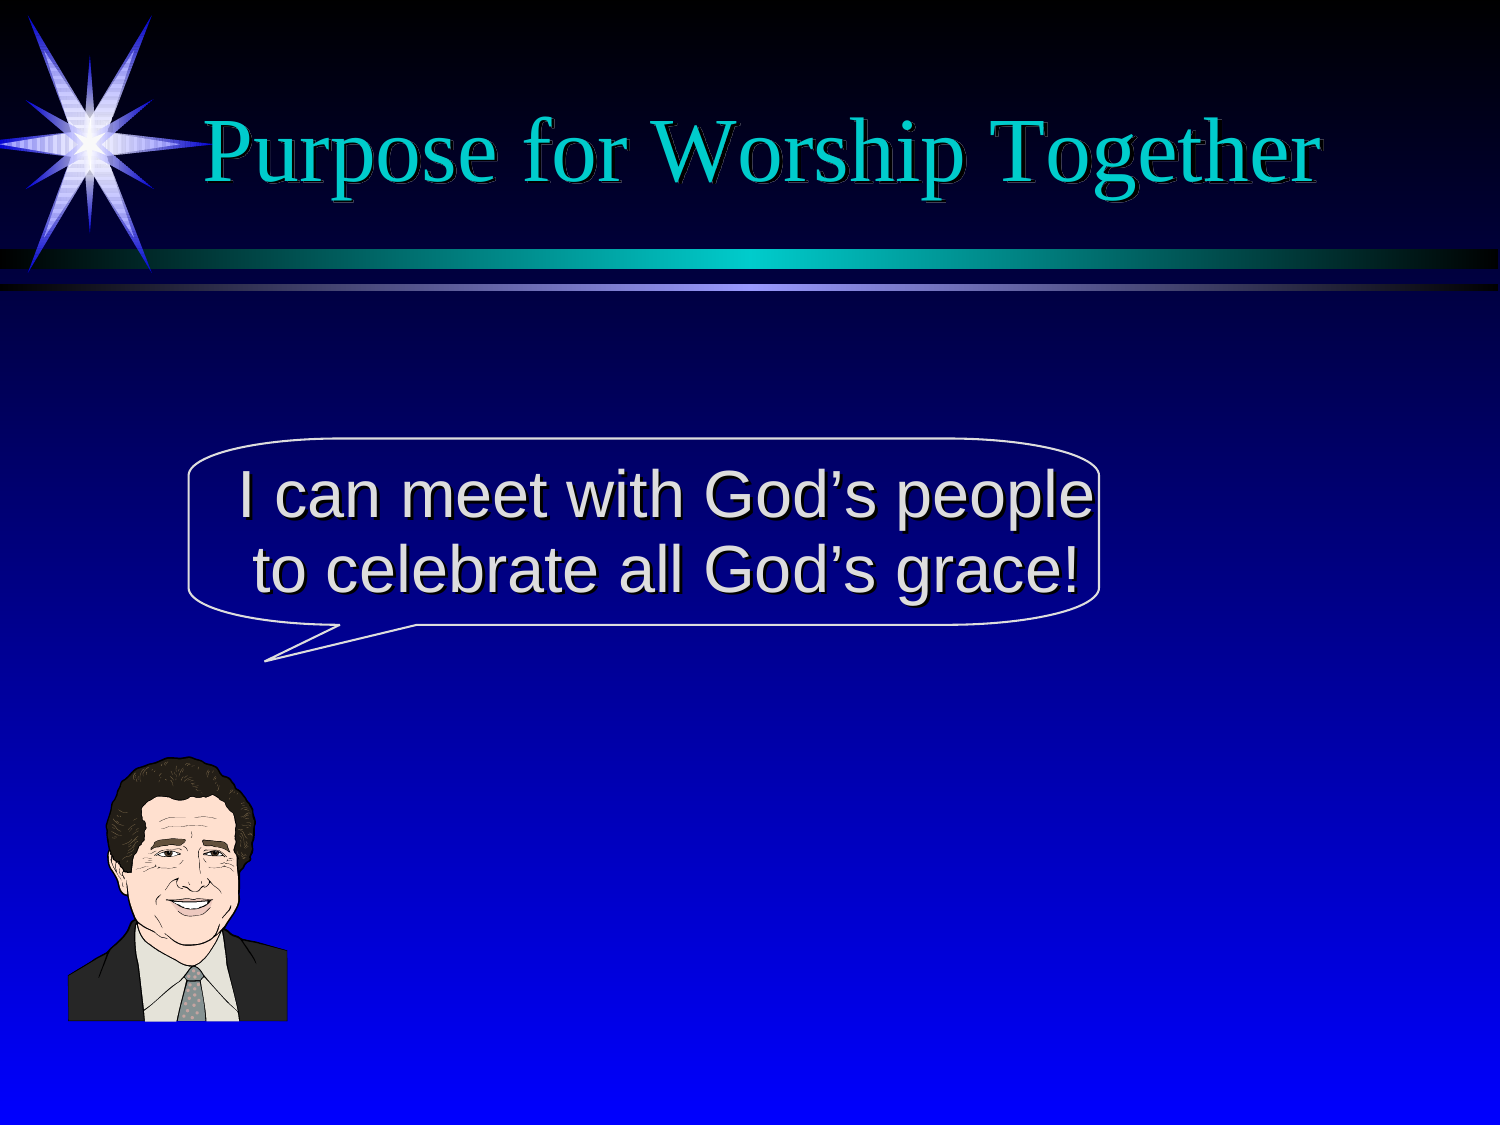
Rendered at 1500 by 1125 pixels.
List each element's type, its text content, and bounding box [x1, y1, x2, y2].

text_box I can meet with God’s people to celebrate all God’s grace! [188, 438, 1100, 662]
picture [67, 755, 288, 1022]
title Purpose for Worship Together [187, 56, 1463, 244]
